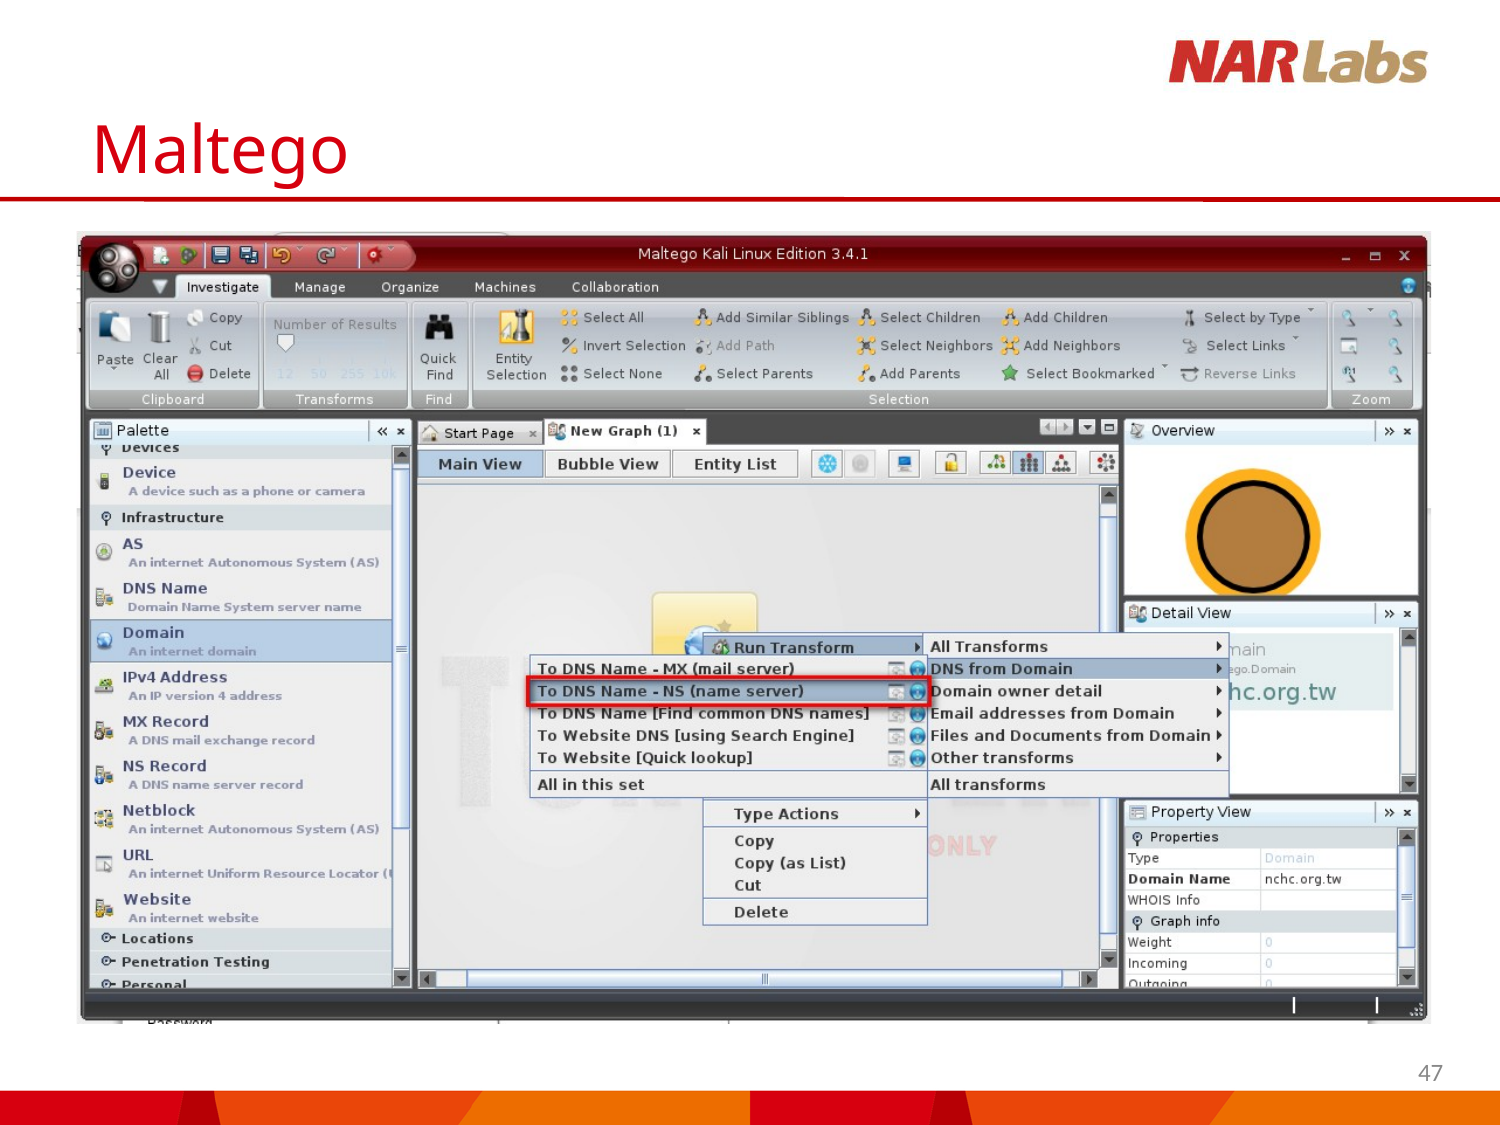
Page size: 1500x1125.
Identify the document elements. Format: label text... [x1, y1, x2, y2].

text_box [77, 232, 1431, 1023]
text_box 41 [1414, 1056, 1448, 1090]
title Maltego [89, 107, 1411, 189]
